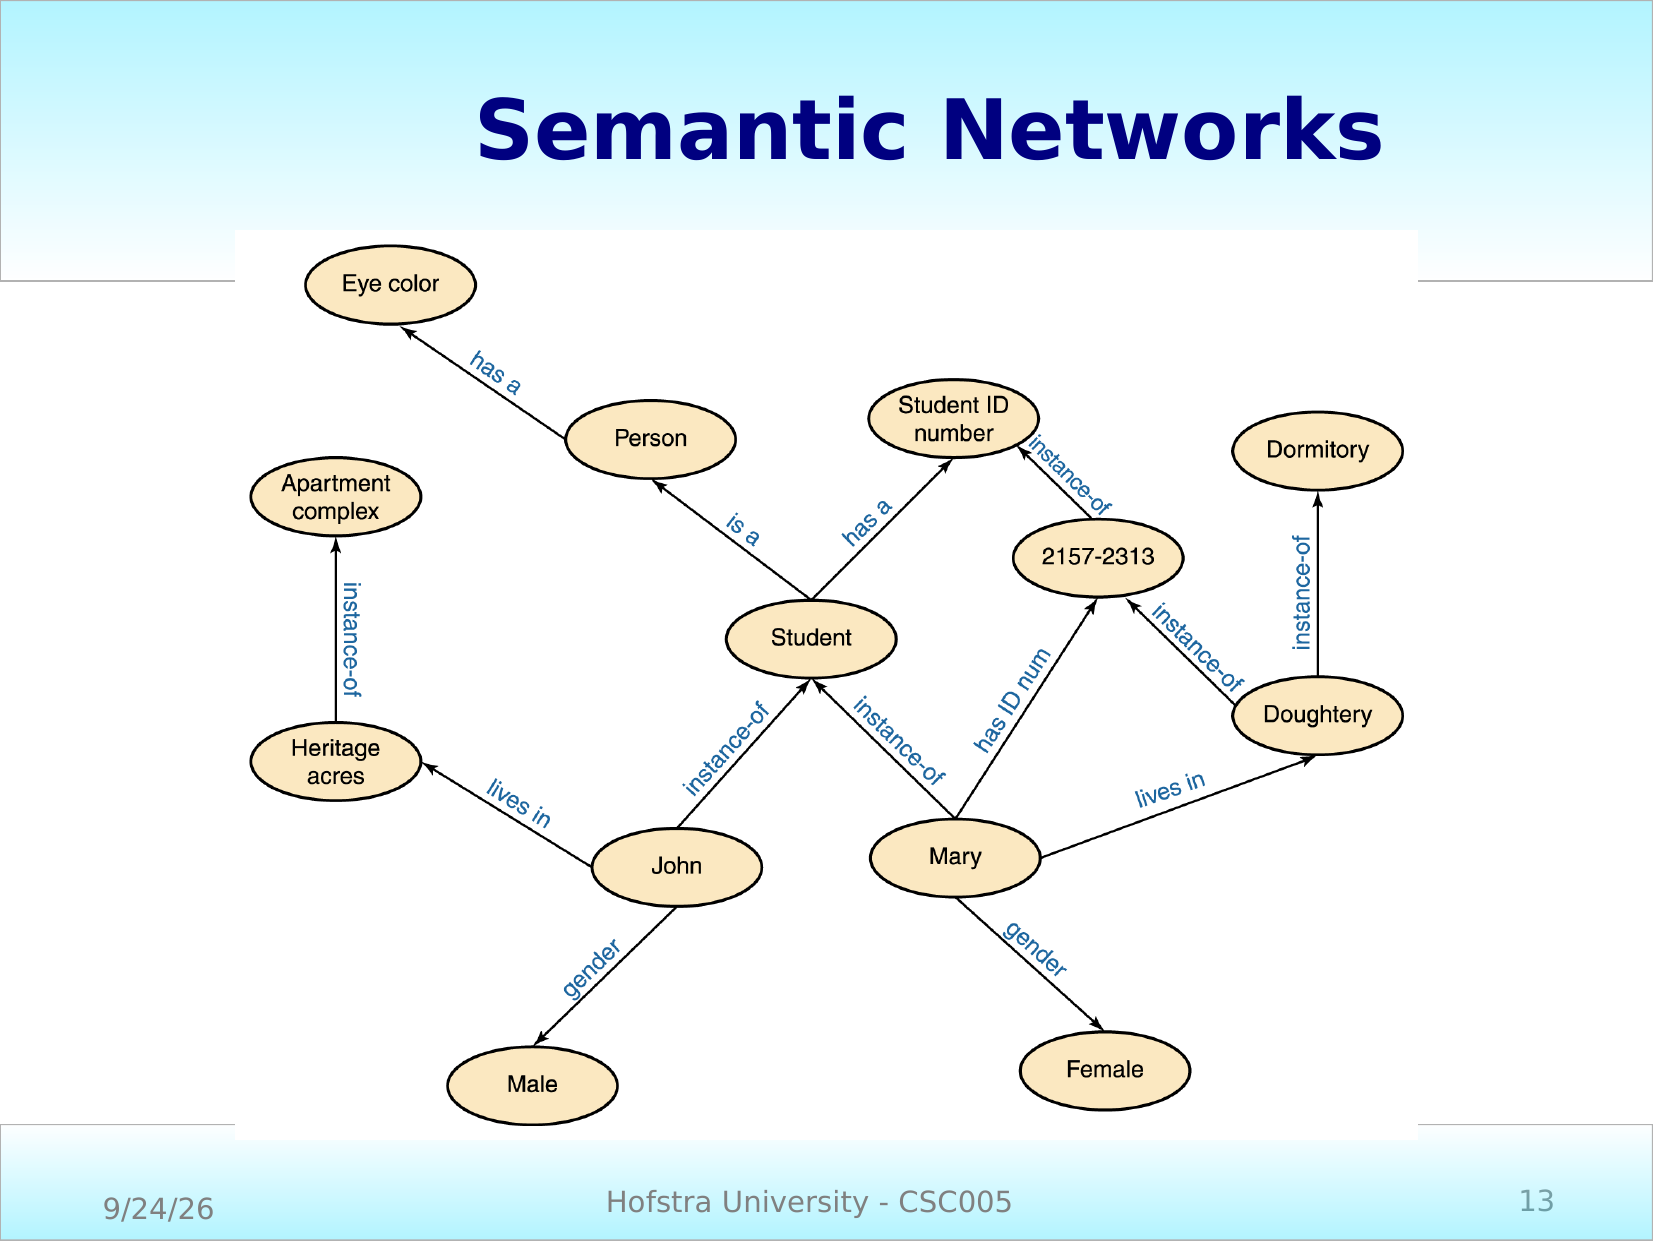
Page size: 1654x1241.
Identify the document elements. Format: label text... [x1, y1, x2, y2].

title Semantic Networks [247, 27, 1612, 235]
picture [235, 230, 1418, 1140]
